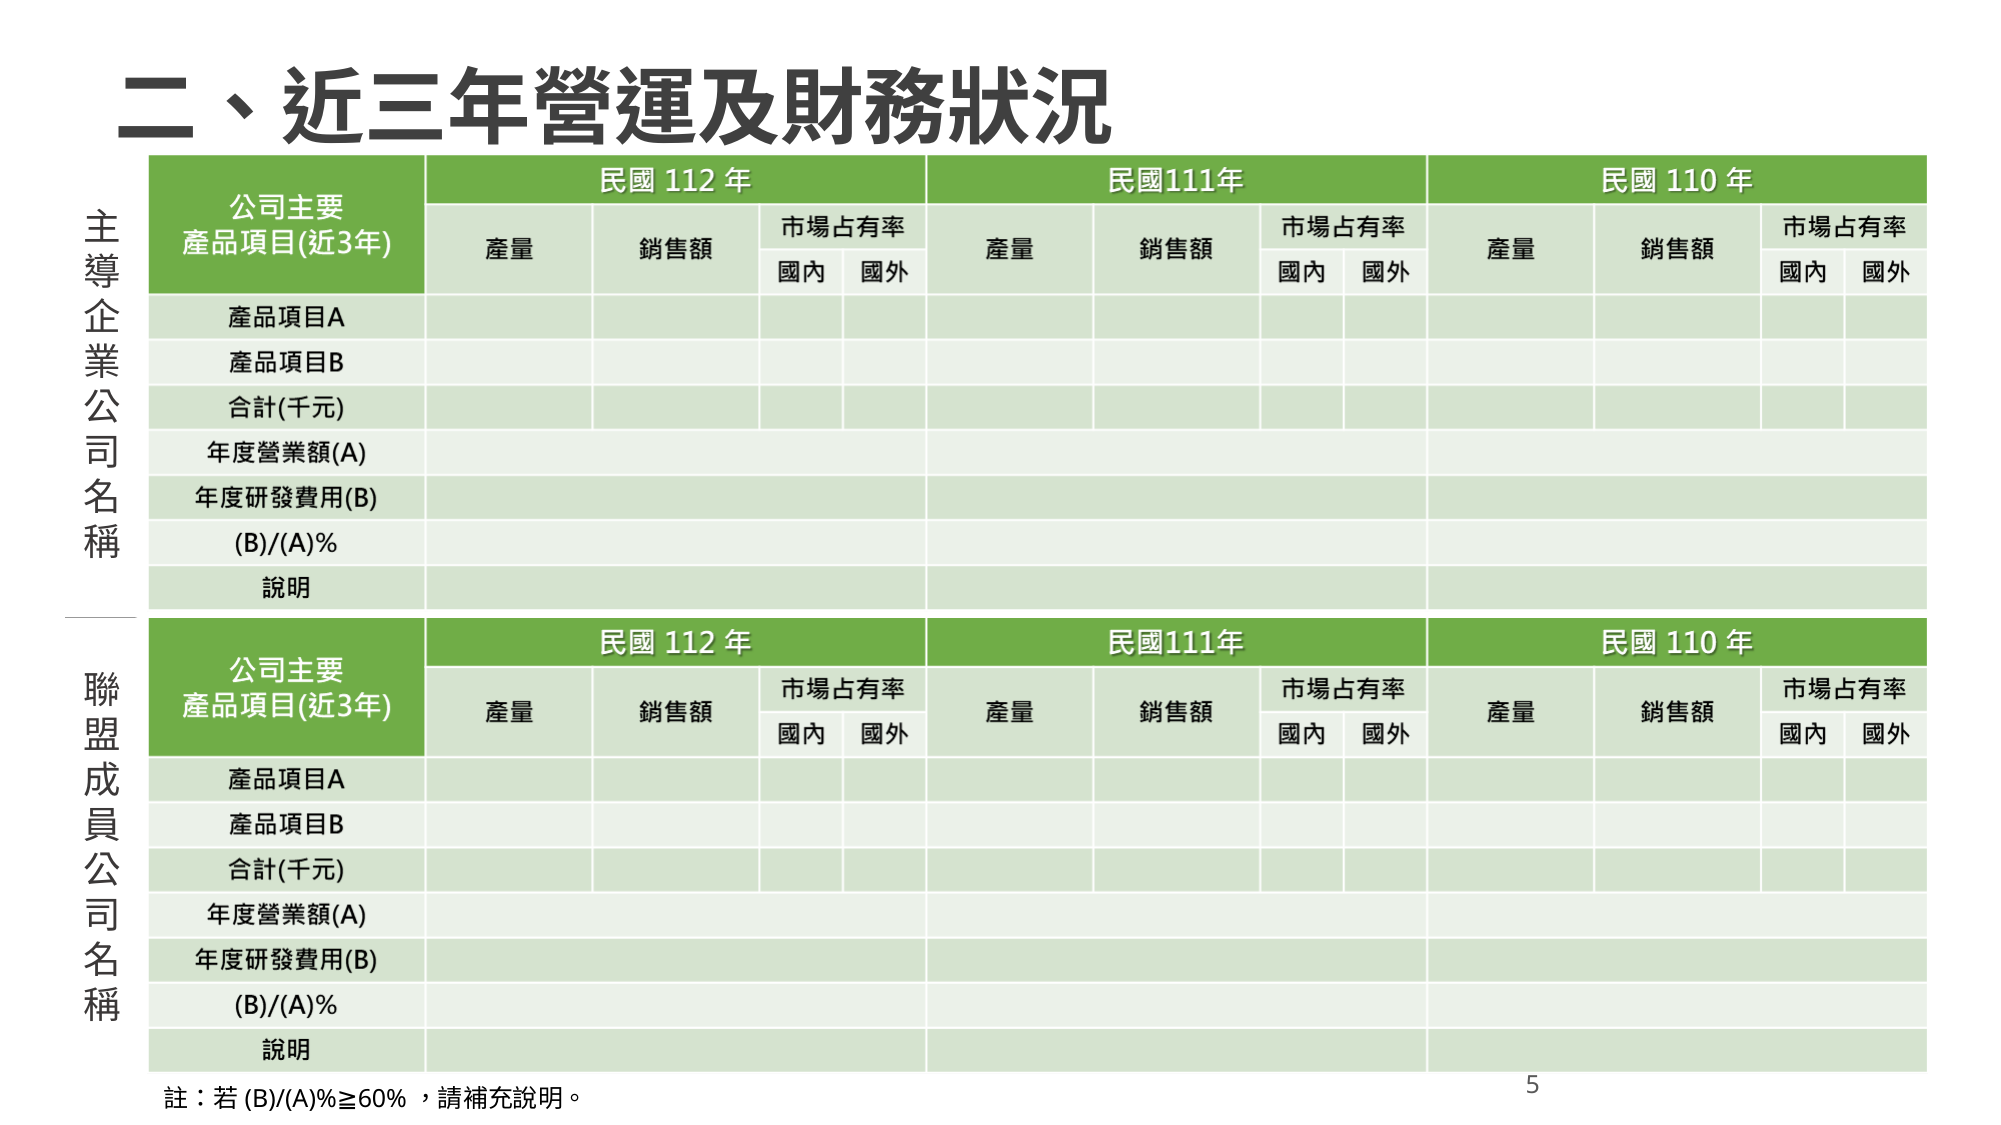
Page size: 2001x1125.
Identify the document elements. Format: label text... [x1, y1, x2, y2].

text_box 註：若(B)/(A)%≧60%，請補充說明。 [149, 1075, 603, 1120]
text_box <編號> [1510, 1061, 1961, 1097]
text_box 聯盟成員公司名稱 [65, 618, 138, 1075]
picture [147, 153, 1928, 1082]
title 二、近三年營運及財務狀況 [99, 56, 1900, 166]
text_box 主導企業公司名稱 [65, 155, 138, 610]
